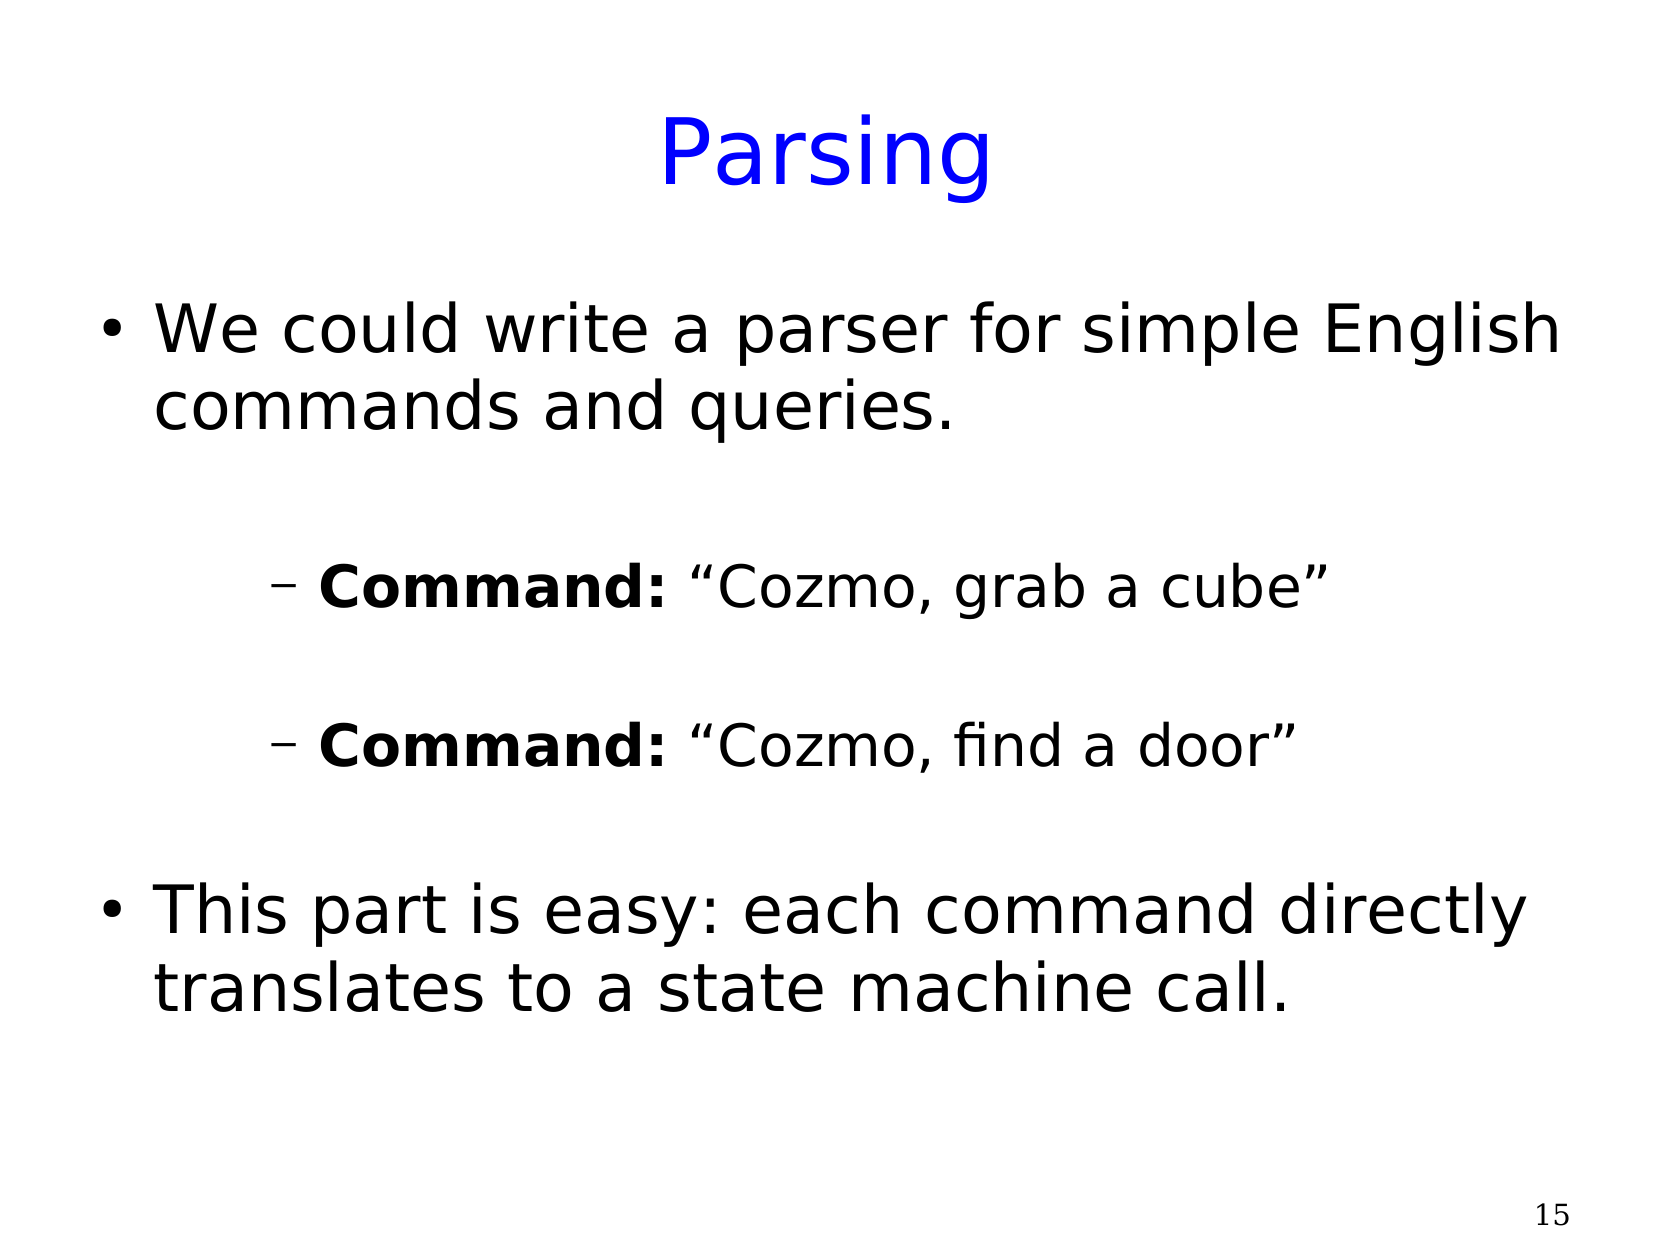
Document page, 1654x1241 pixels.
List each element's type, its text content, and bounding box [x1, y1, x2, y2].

title Parsing [82, 49, 1571, 257]
list We could write a parser for simple English commands and queries. Command: “Cozmo, grab a cube” Command: “Cozmo, find a door” This part is easy: each command directly translates to a state machine call. [82, 290, 1636, 1125]
